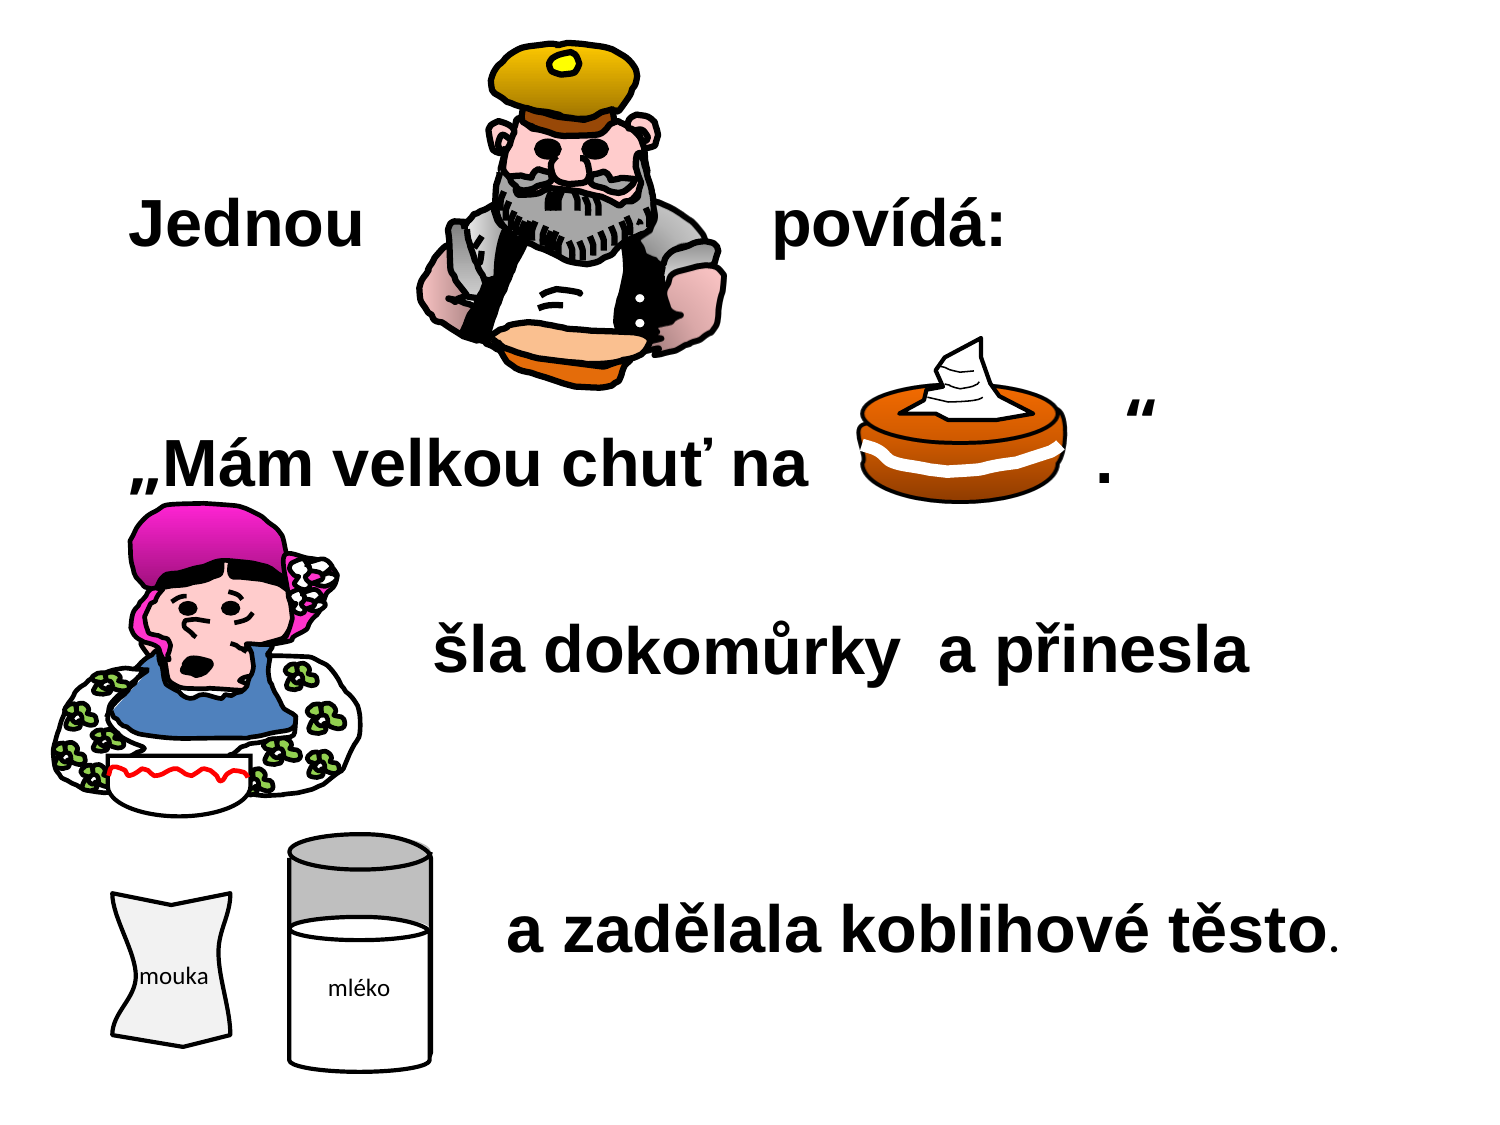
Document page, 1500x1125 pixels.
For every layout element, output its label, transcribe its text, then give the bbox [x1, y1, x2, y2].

text_box Jednou povídá: „Mám velkou chuť na [486, 243, 626, 341]
text_box [112, 893, 231, 952]
text_box [419, 42, 659, 388]
text_box Jednou povídá: „Mám velkou chuť na [113, 172, 1043, 508]
text_box “ [1111, 373, 1171, 469]
text_box [289, 834, 431, 1072]
text_box mouka [124, 952, 224, 998]
text_box [899, 338, 1034, 420]
text_box [53, 503, 361, 817]
text_box mléko [313, 964, 406, 1010]
picture [634, 198, 727, 359]
text_box . [1081, 408, 1130, 505]
text_box šla do a přinesla a zadělala koblihové těsto. [399, 597, 1500, 974]
picture [856, 382, 1068, 504]
text_box [112, 991, 231, 1047]
text_box komůrky [609, 600, 918, 696]
text_box [664, 241, 719, 262]
